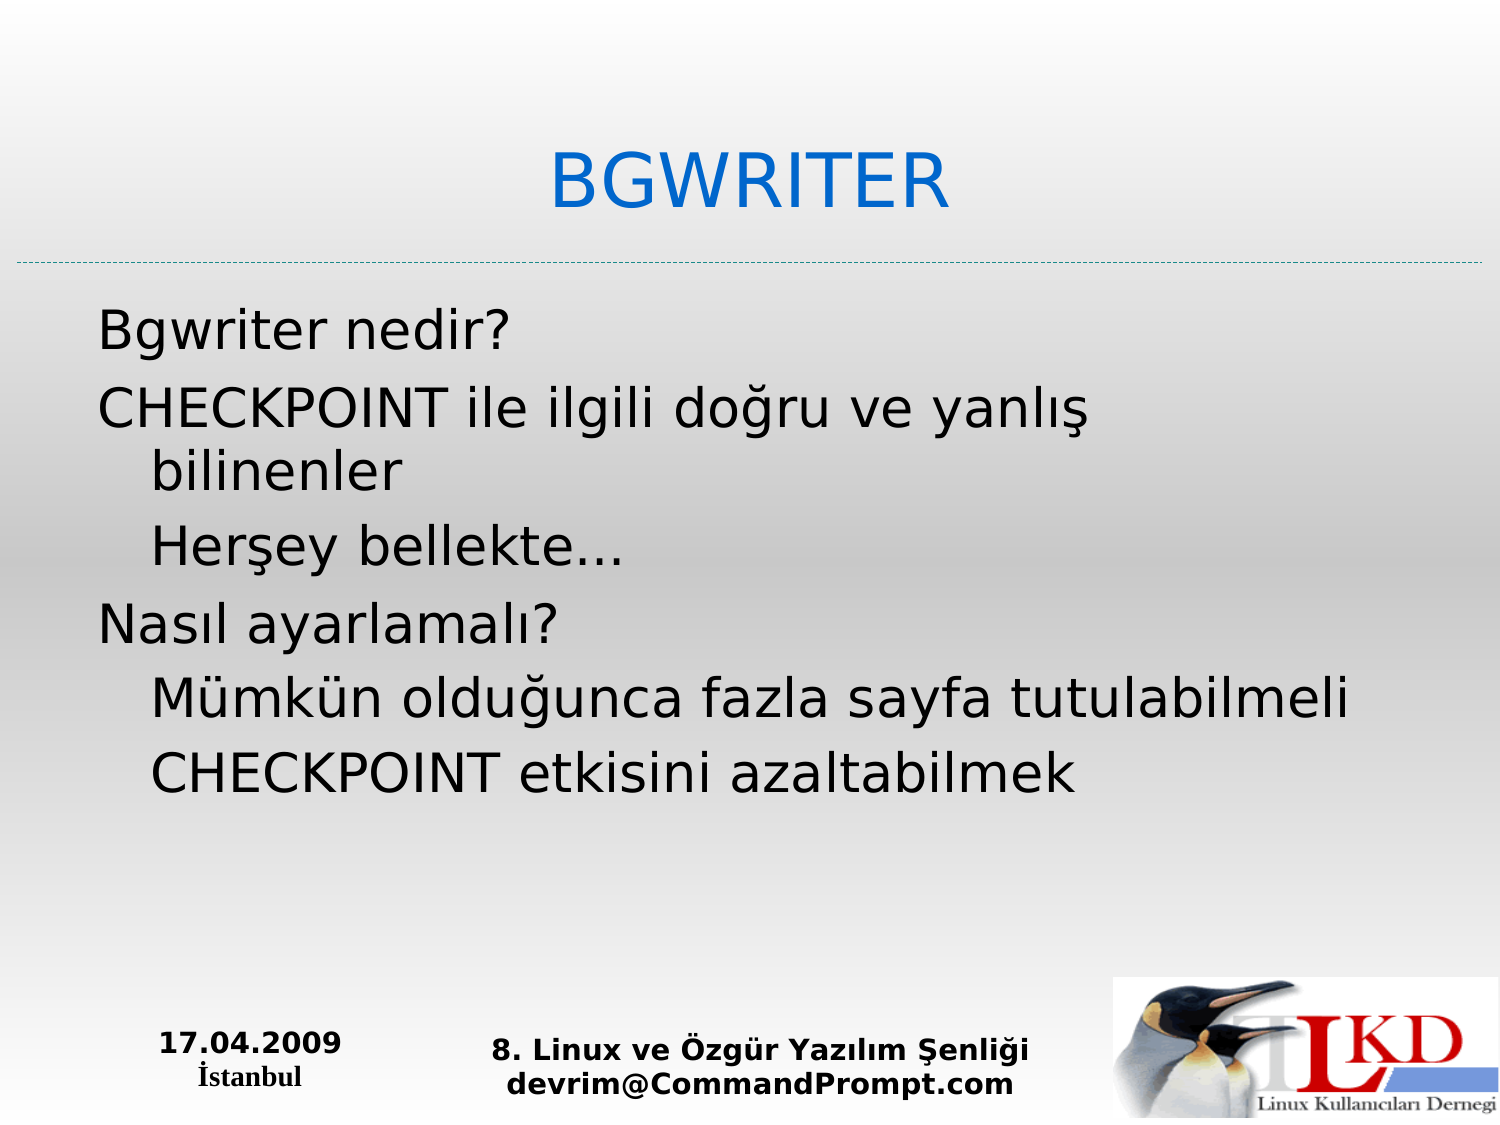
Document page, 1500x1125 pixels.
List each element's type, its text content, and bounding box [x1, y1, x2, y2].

title BGWRITER [0, 0, 1500, 226]
list Bgwriter nedir? CHECKPOINT ile ilgili doğru ve yanlış bilinenler Herşey bellekte... Nasıl ayarlamalı? Mümkün olduğunca fazla sayfa tutulabilmeli CHECKPOINT etkisini azaltabilmek [0, 299, 1500, 975]
picture [1113, 977, 1499, 1118]
